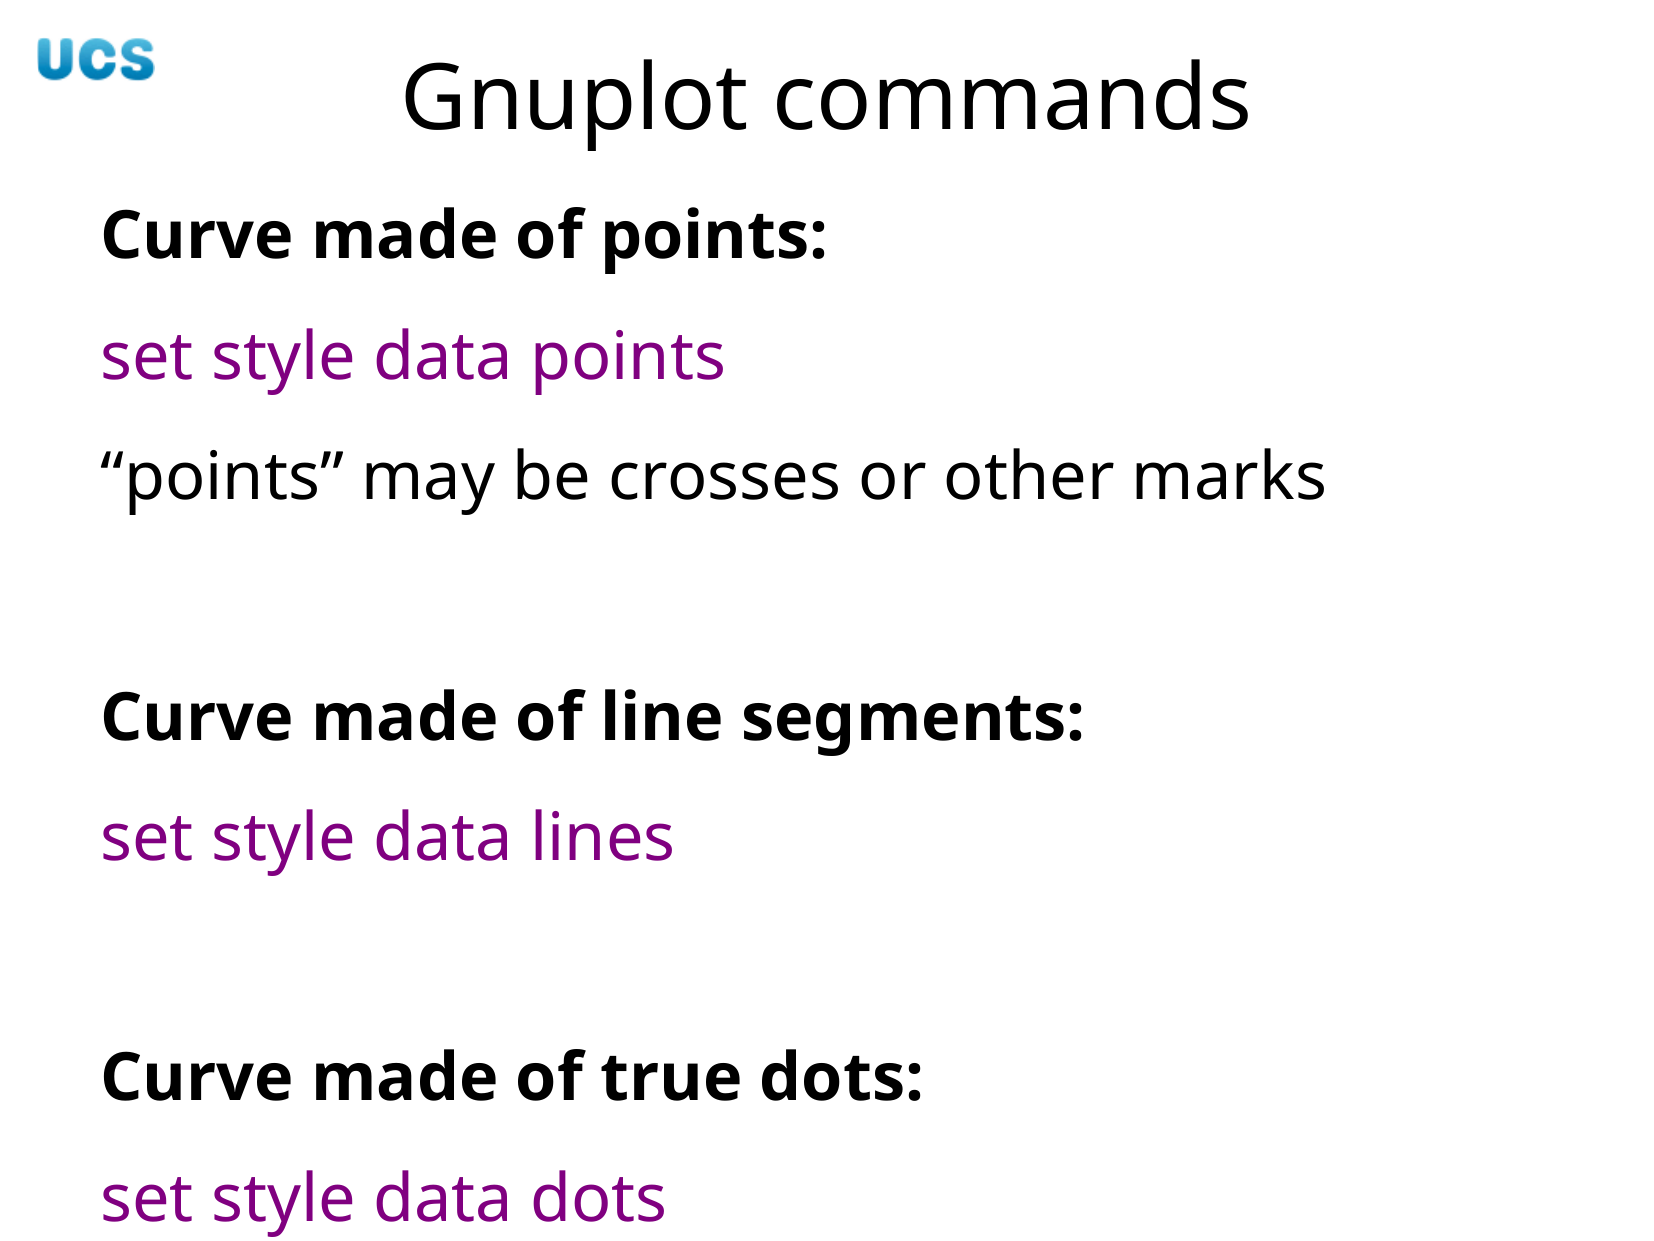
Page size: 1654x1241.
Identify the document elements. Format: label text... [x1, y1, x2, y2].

list Curve made of points: set style data points “points” may be crosses or other marks Curve made of line segments: set style data lines Curve made of true dots: set style data dots [82, 187, 1571, 1119]
picture [37, 37, 82, 82]
title Gnuplot commands [82, 0, 1571, 187]
